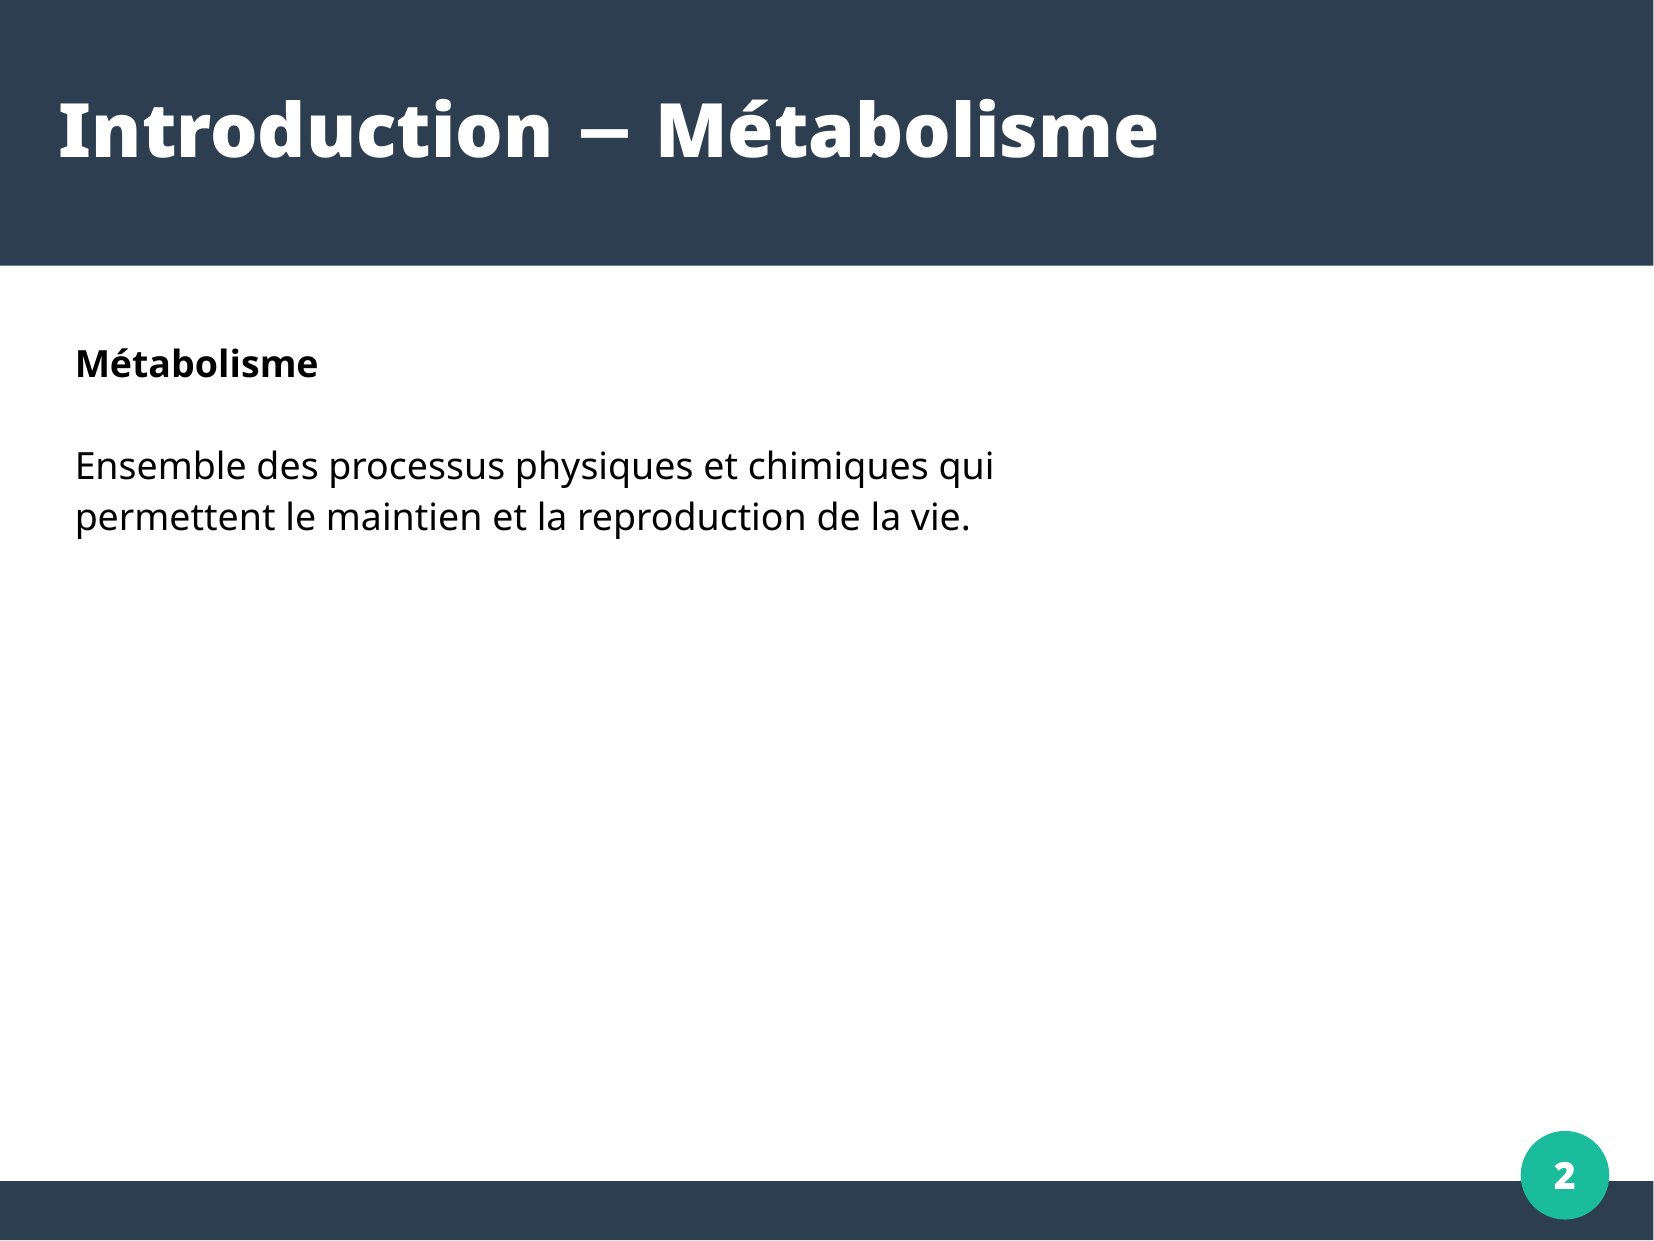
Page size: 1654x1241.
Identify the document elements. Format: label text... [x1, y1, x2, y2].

title Introduction − Métabolisme [59, 49, 1595, 207]
text_box Métabolisme Ensemble des processus physiques et chimiques qui permettent le maintien et la reproduction de la vie. [60, 330, 1126, 519]
